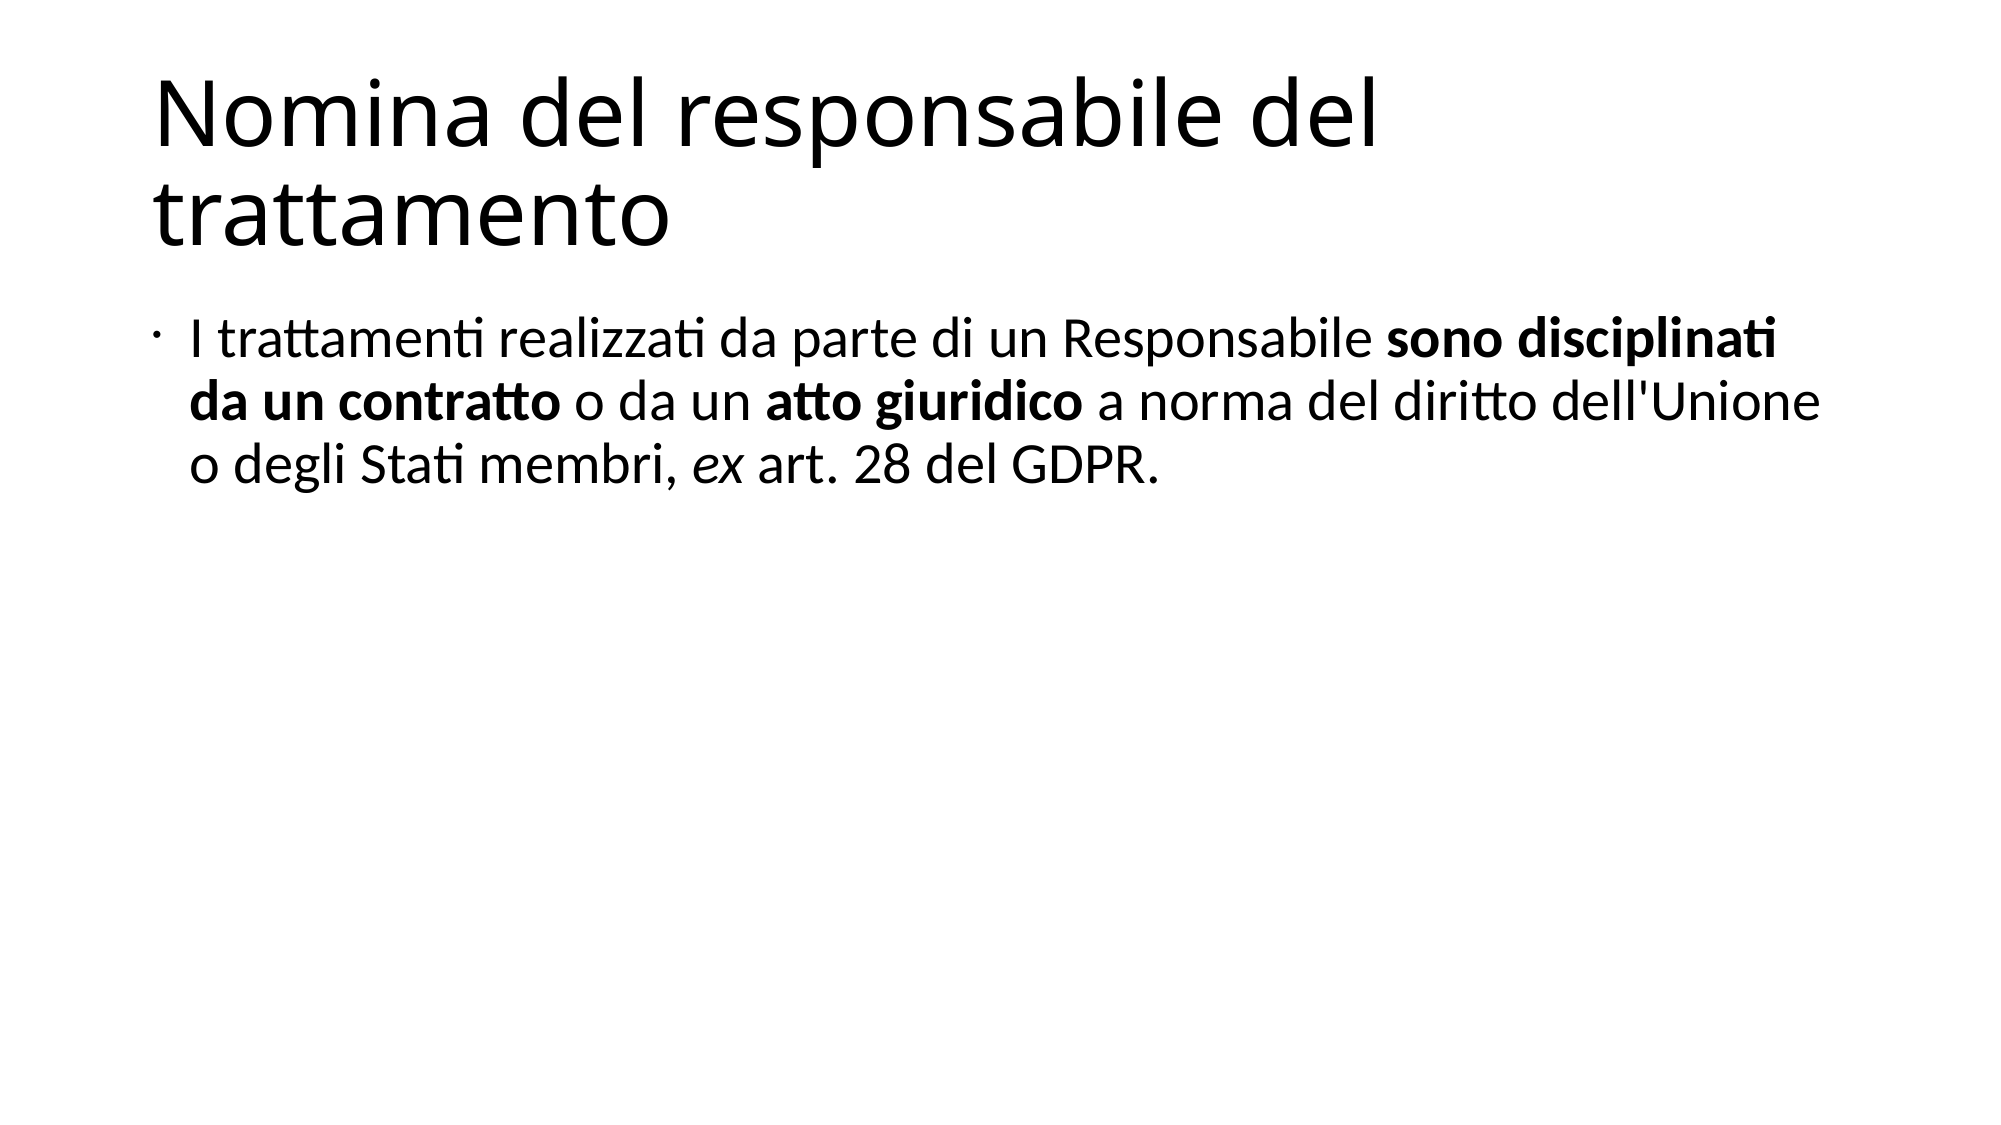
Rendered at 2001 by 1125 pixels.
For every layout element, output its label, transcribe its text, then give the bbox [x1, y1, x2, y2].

list I trattamenti realizzati da parte di un Responsabile sono disciplinati da un contratto o da un atto giuridico a norma del diritto dell'Unione o degli Stati membri, ex art. 28 del GDPR. [137, 299, 1863, 1014]
title Nomina del responsabile del trattamento [137, 59, 1863, 278]
